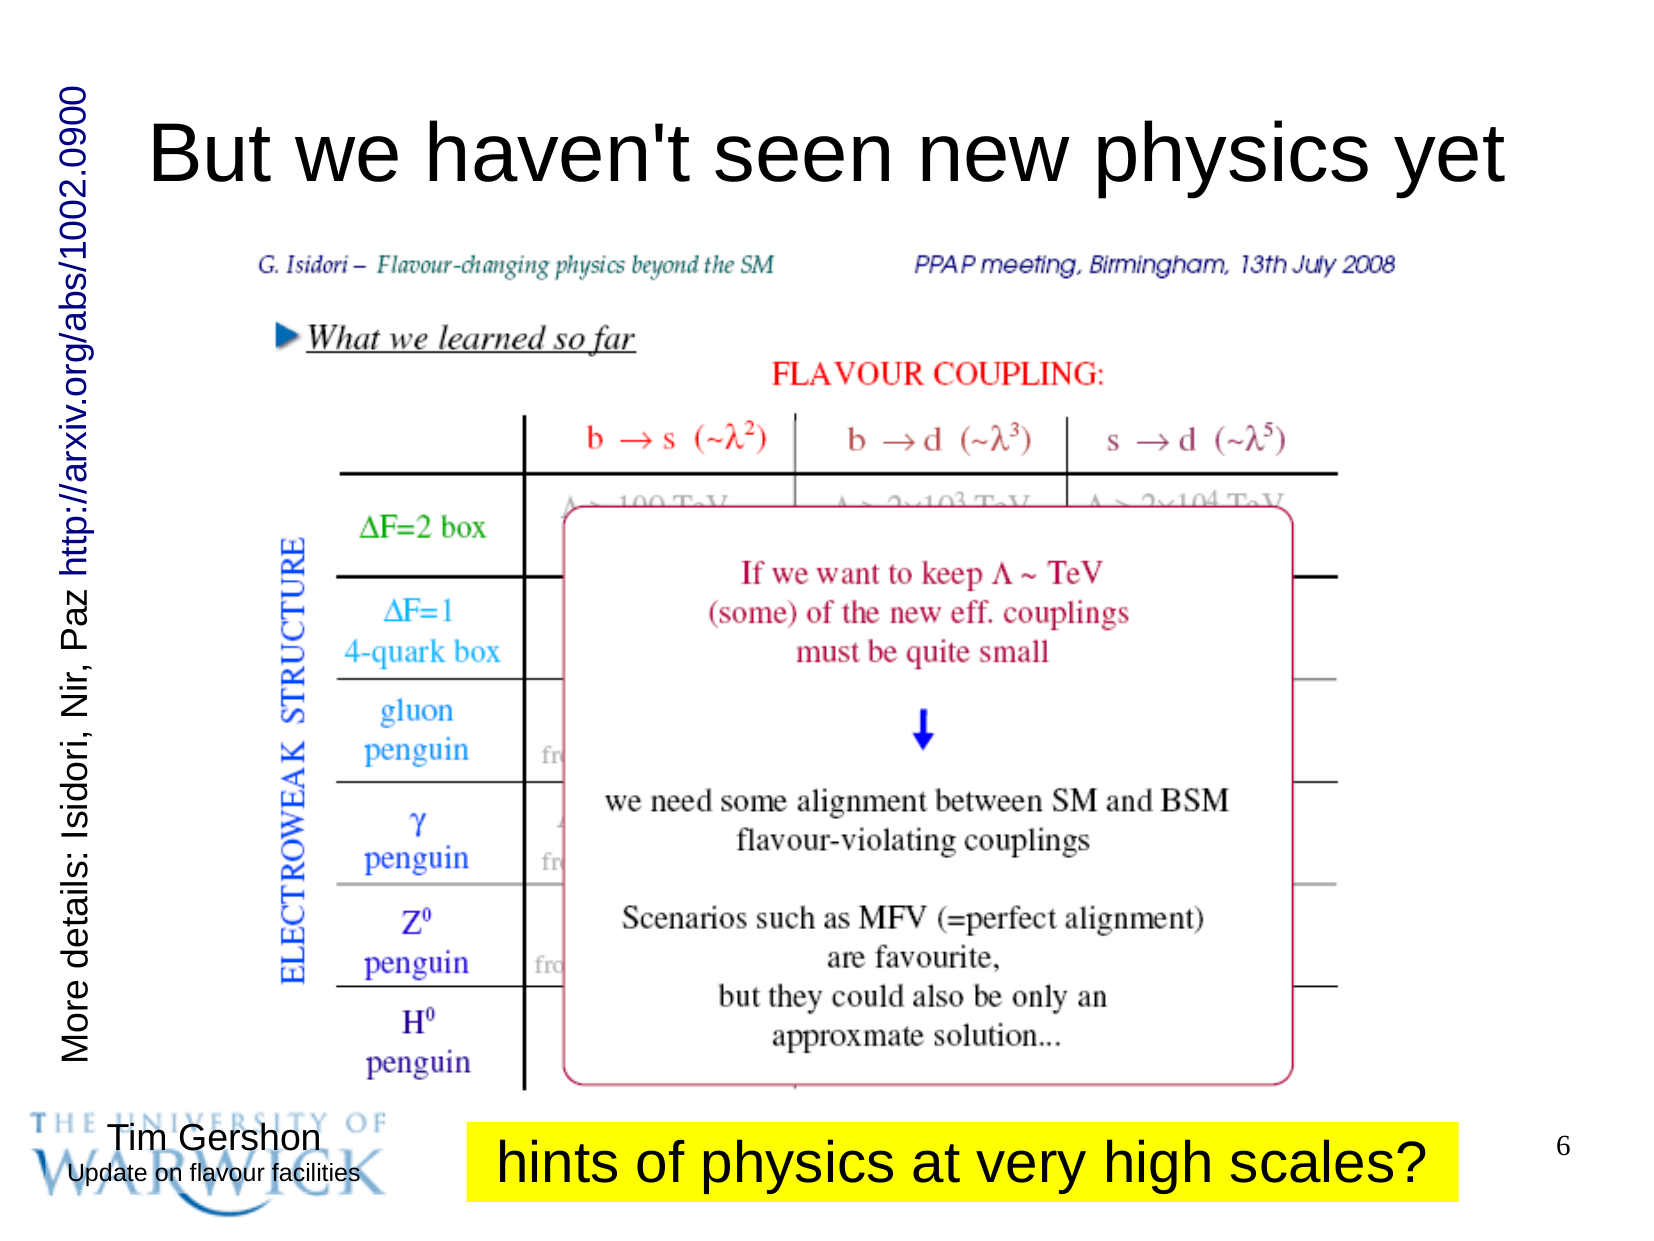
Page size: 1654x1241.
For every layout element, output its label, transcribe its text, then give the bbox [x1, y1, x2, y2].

text_box More details: Isidori, Nir, Paz http://arxiv.org/abs/1002.0900 [43, 59, 103, 1080]
text_box hints of physics at very high scales? [466, 1122, 1459, 1202]
picture [19, 245, 1404, 1232]
title But we haven't seen new physics yet [82, 49, 1571, 257]
text_box Tim Gershon Update on flavour facilities [45, 1108, 383, 1194]
